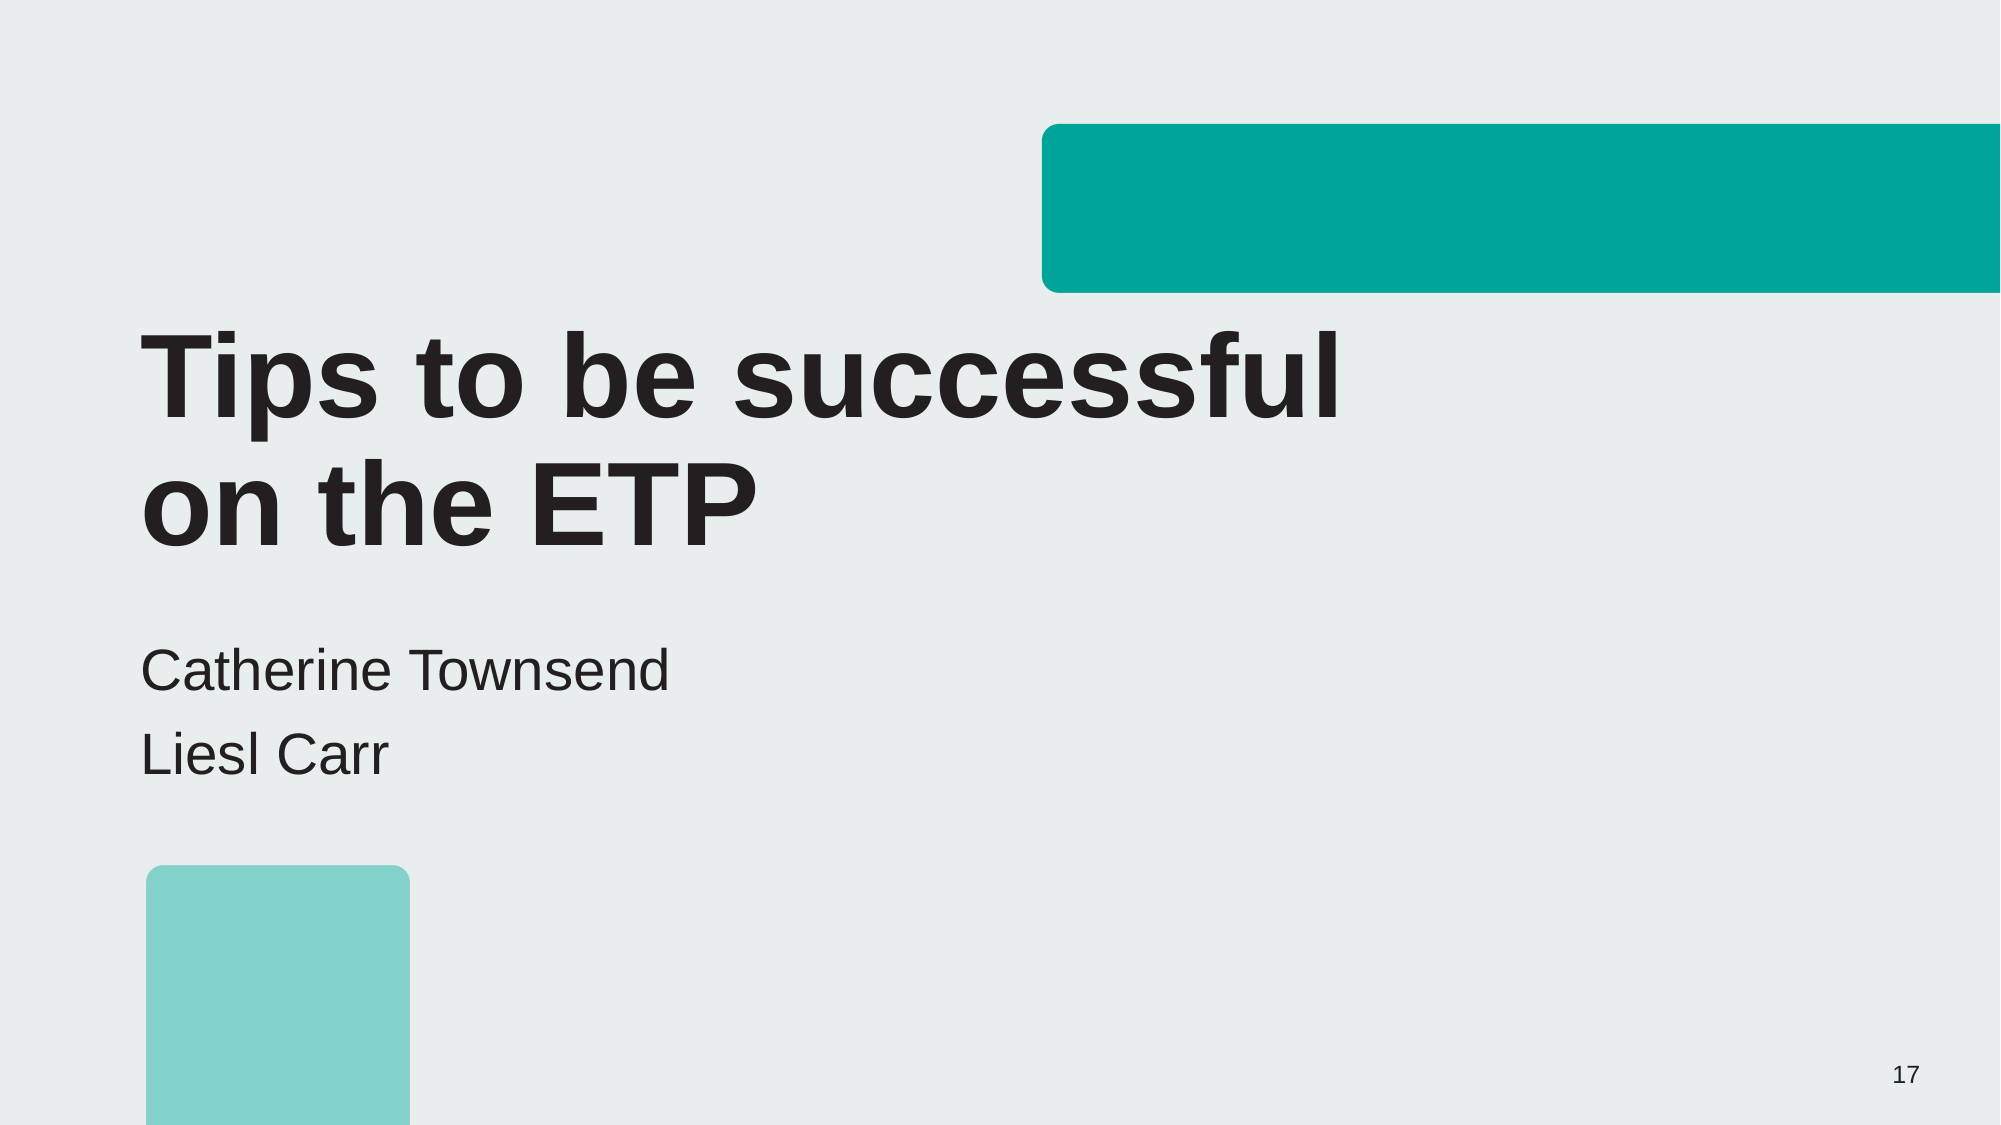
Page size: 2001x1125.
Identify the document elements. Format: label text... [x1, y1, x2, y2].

list Catherine Townsend Liesl Carr [140, 640, 779, 788]
list Tips to be successful on the ETP [140, 314, 1450, 572]
